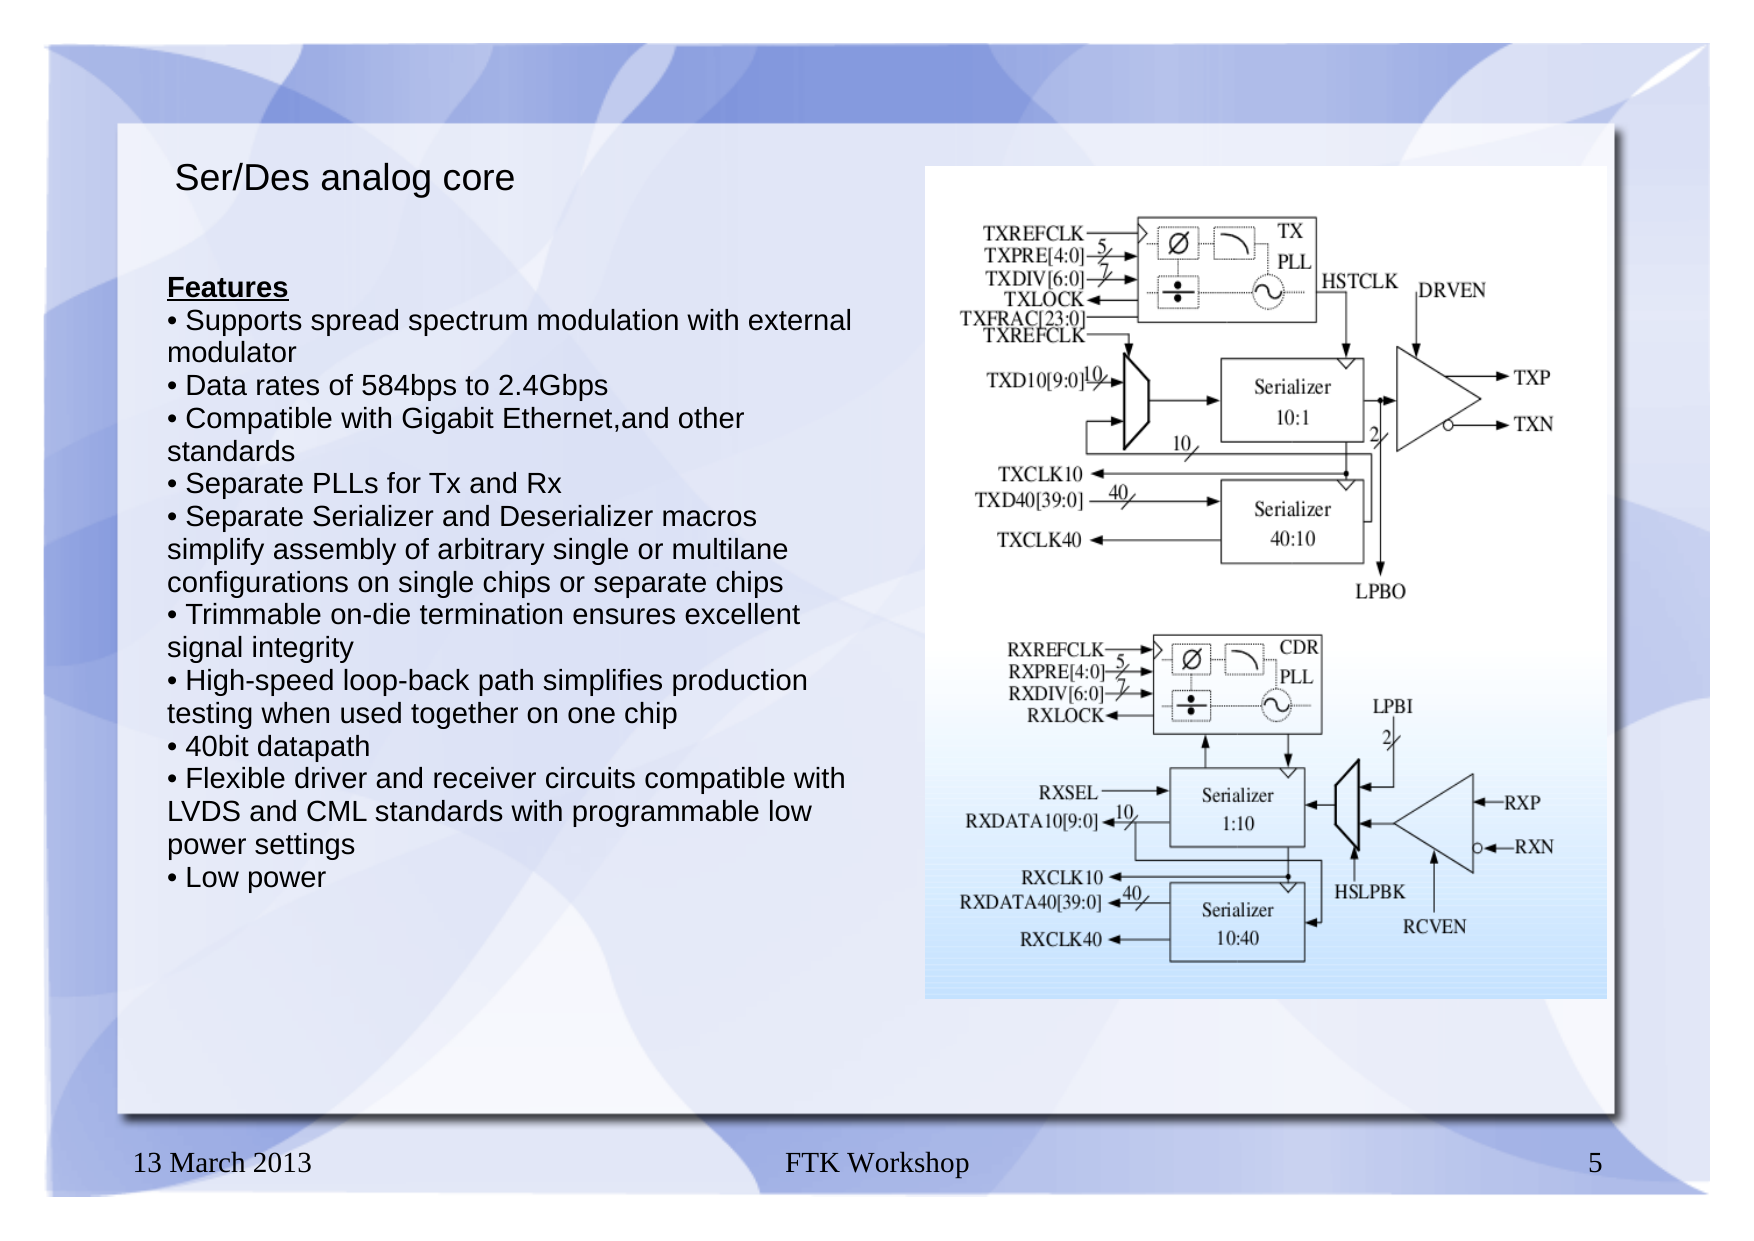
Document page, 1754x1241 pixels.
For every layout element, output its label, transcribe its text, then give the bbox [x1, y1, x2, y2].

text_box Features • Supports spread spectrum modulation with external modulator • Data rates of 584bps to 2.4Gbps • Compatible with Gigabit Ethernet,and other standards • Separate PLLs for Tx and Rx • Separate Serializer and Deserializer macros simplify assembly of arbitrary single or multilane configurations on single chips or separate chips • Trimmable on-die termination ensures excellent signal integrity • High-speed loop-back path simplifies production testing when used together on one chip • 40bit datapath • Flexible driver and receiver circuits compatible with LVDS and CML standards with programmable low power settings • Low power [152, 197, 879, 902]
picture [43, 43, 1710, 1197]
text_box Ser/Des analog core [159, 148, 891, 206]
